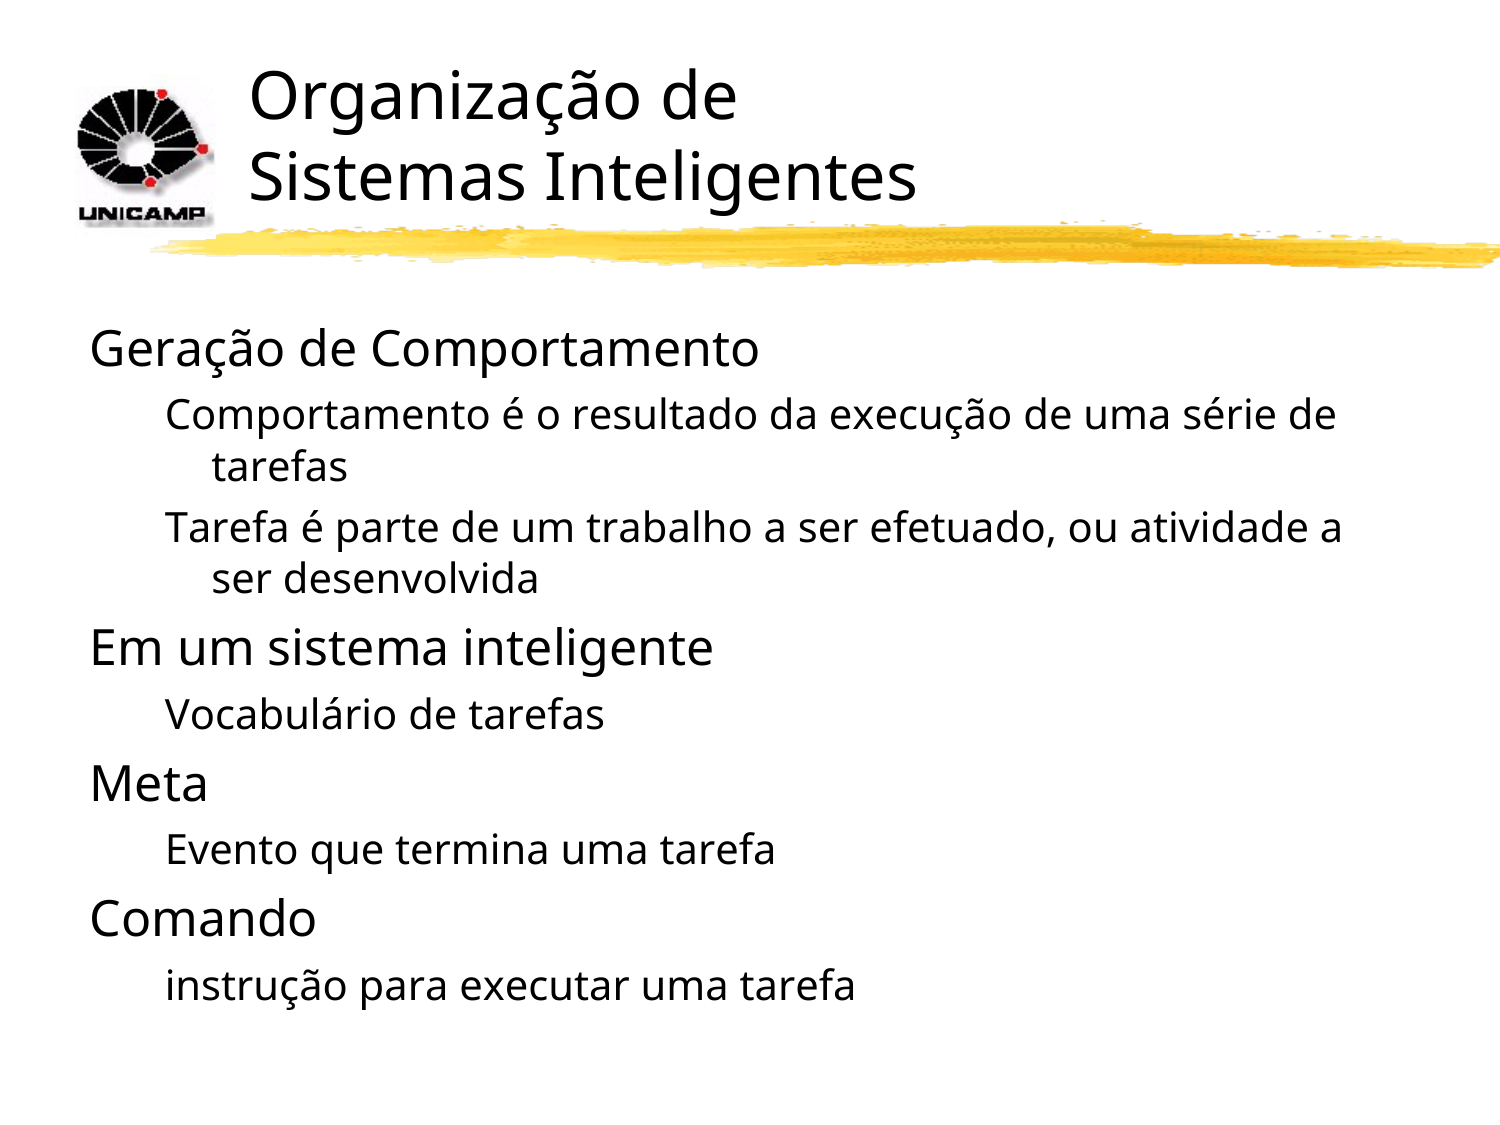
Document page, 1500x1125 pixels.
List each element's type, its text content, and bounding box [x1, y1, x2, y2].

picture [75, 74, 1500, 279]
list Geração de Comportamento Comportamento é o resultado da execução de uma série de tarefas Tarefa é parte de um trabalho a ser efetuado, ou atividade a ser desenvolvida Em um sistema inteligente Vocabulário de tarefas Meta Evento que termina uma tarefa Comando instrução para executar uma tarefa [74, 309, 1417, 994]
title Organização de Sistemas Inteligentes [233, 37, 1434, 225]
